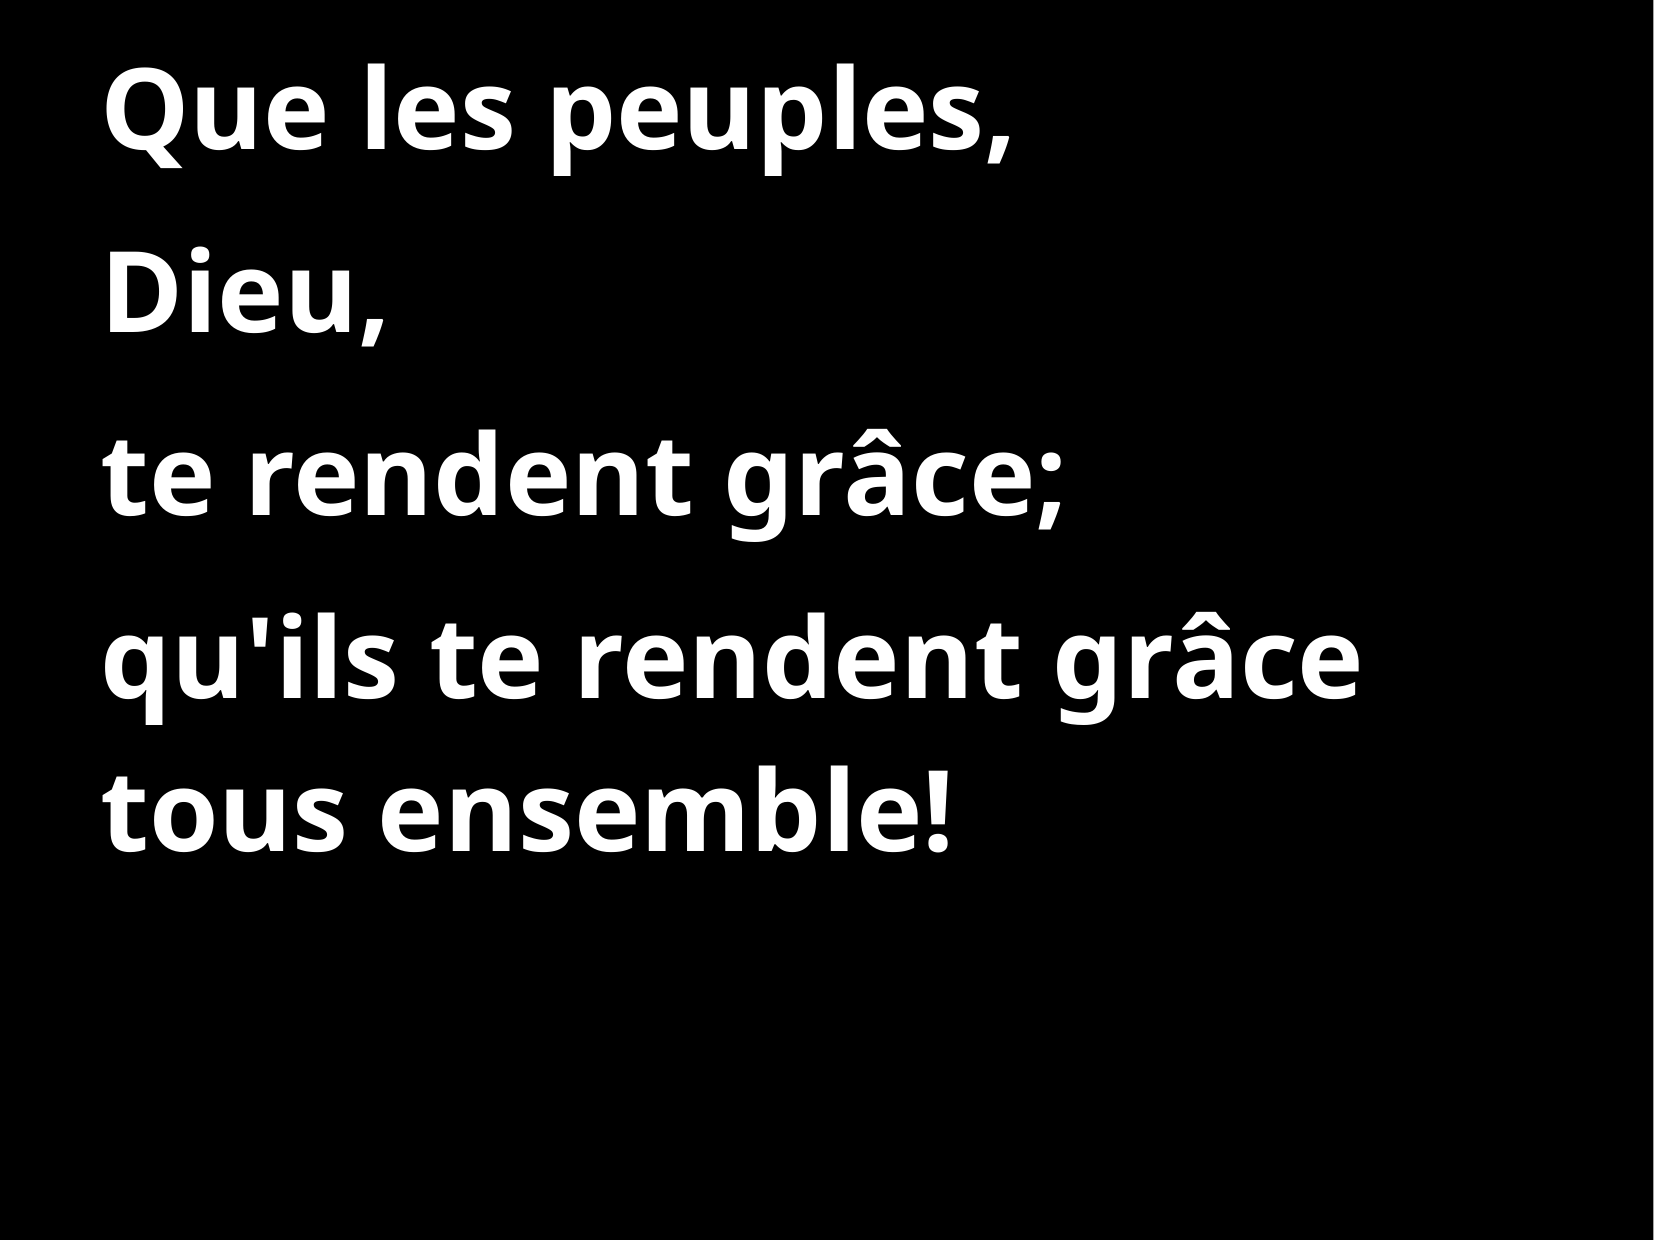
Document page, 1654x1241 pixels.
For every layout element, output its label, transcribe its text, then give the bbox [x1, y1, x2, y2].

list Que les peuples, Dieu, te rendent grâce; qu'ils te rendent grâce tous ensemble! [29, 29, 1625, 1063]
